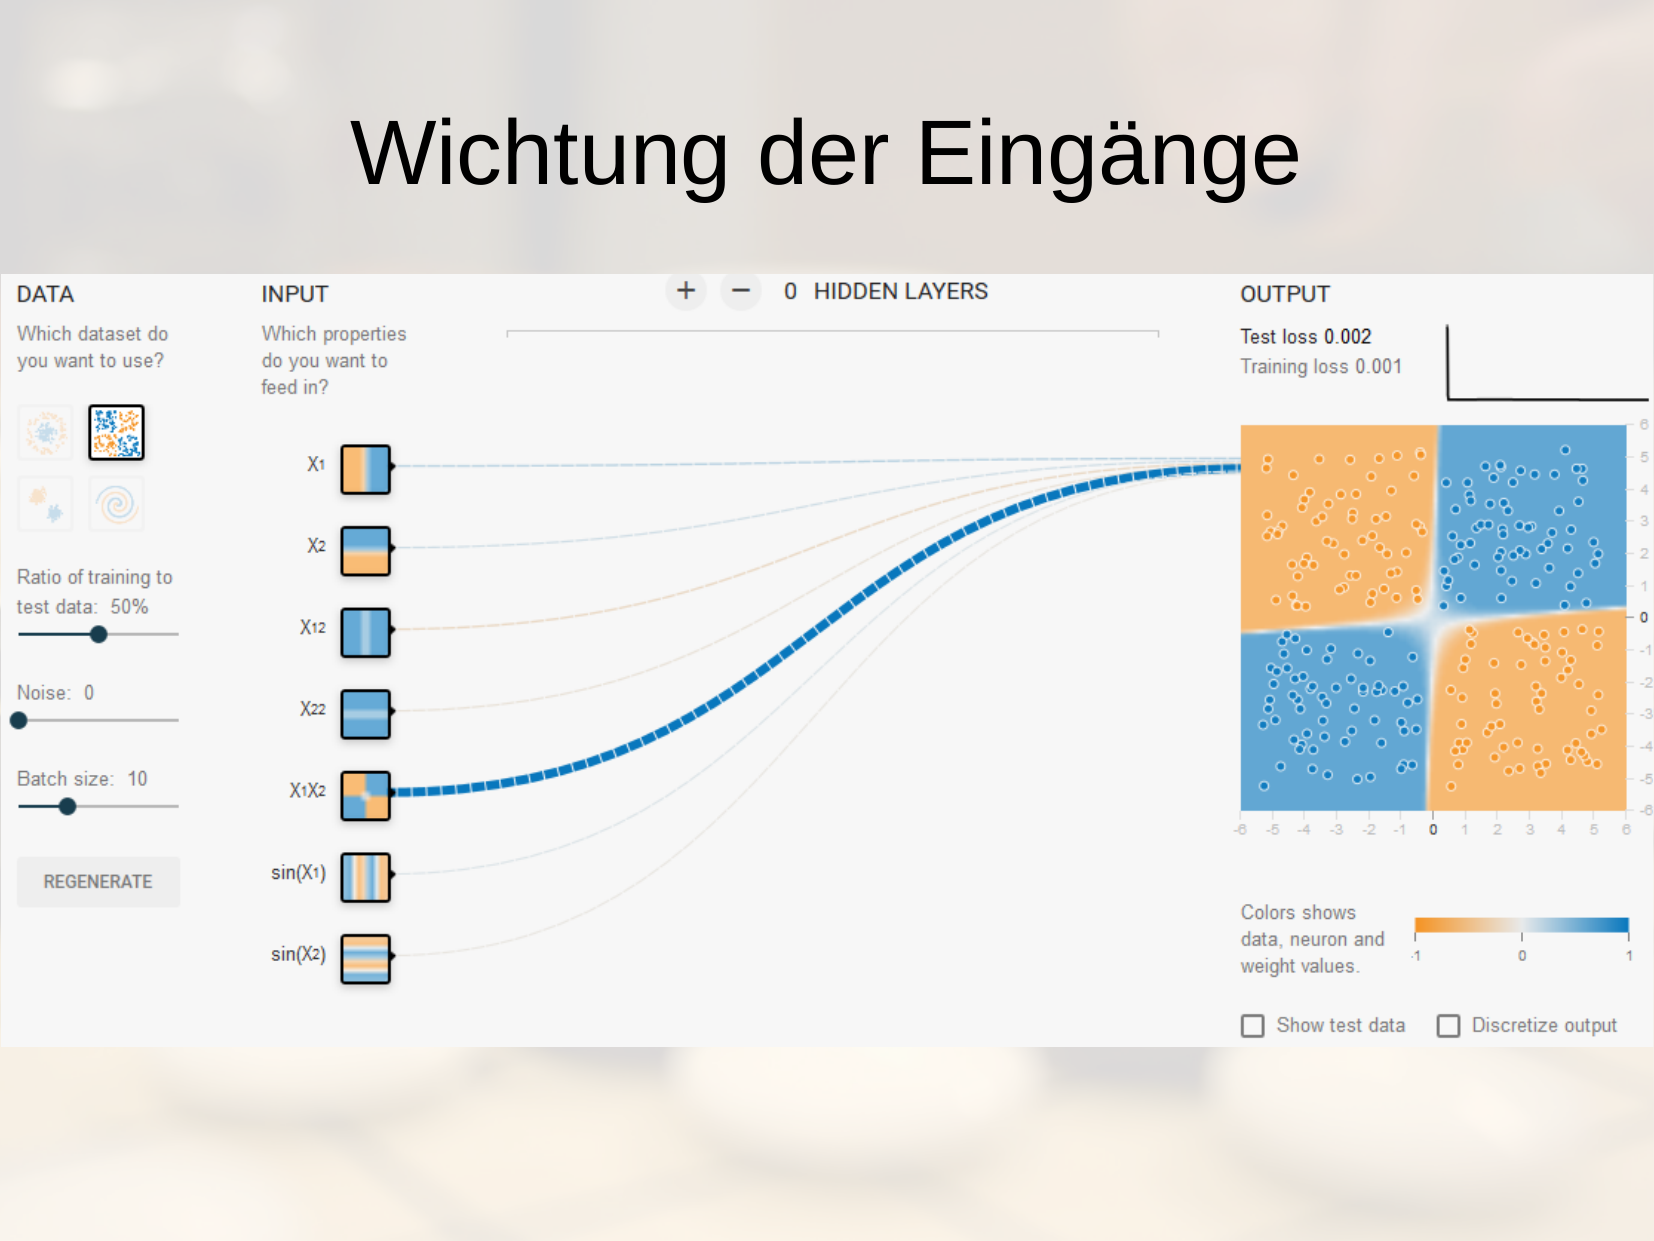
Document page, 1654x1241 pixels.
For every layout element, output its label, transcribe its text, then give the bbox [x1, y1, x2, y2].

title Wichtung der Eingänge [82, 49, 1571, 257]
picture [1, 274, 1654, 1047]
